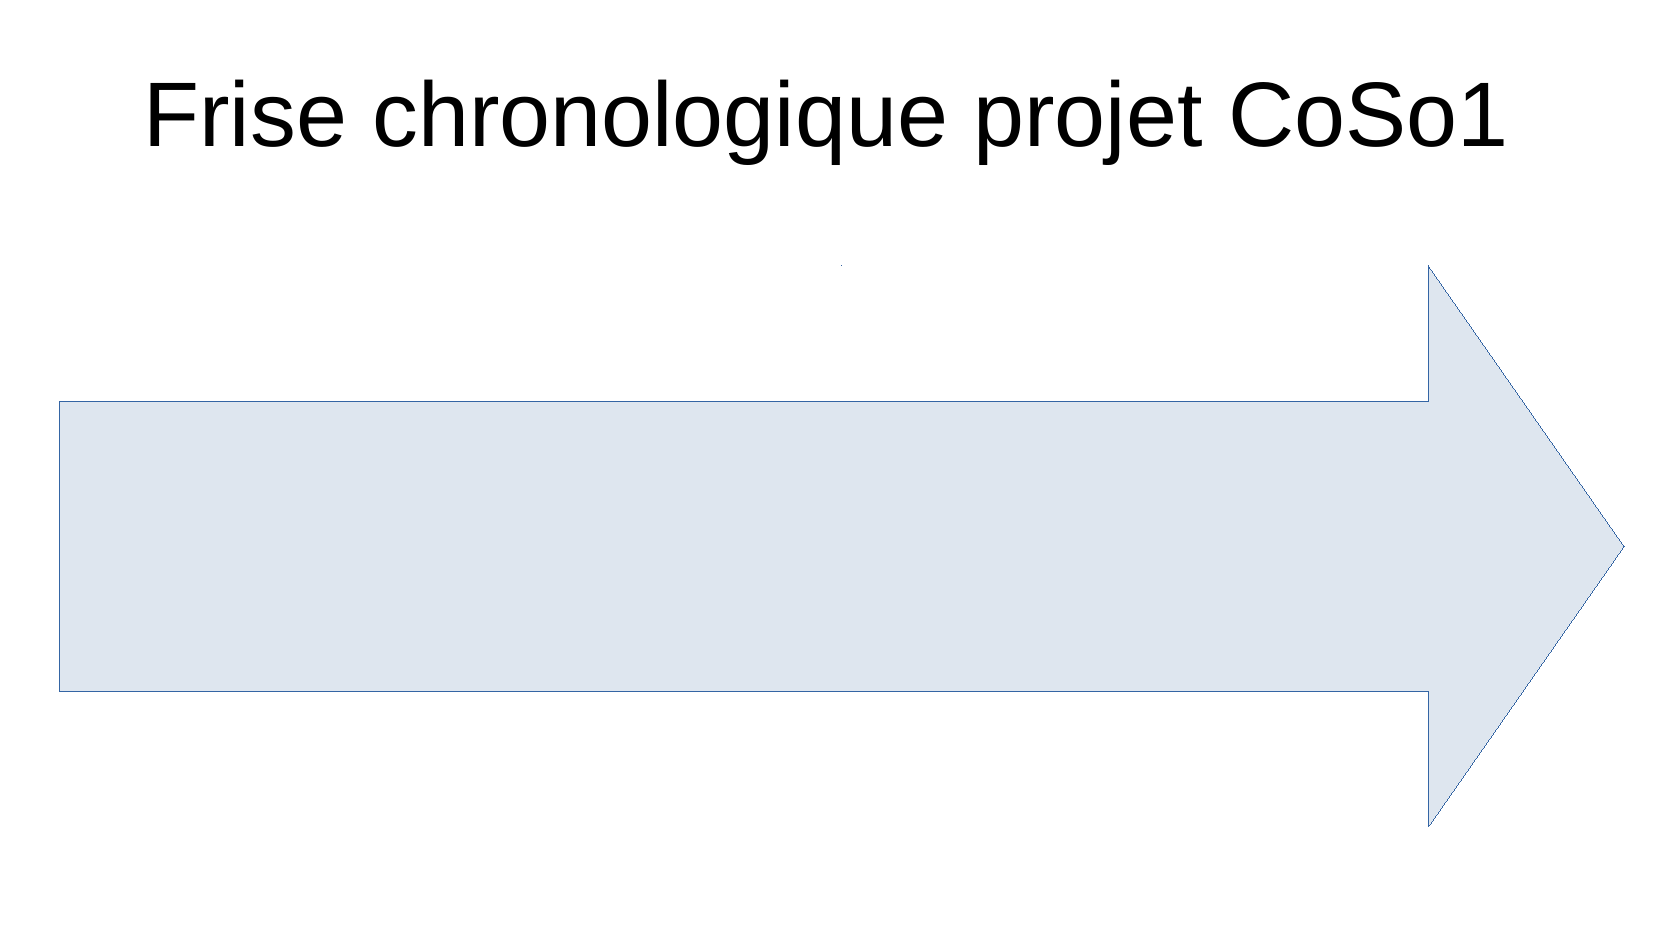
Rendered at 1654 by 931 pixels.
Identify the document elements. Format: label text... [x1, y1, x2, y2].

text_box [59, 265, 1625, 827]
title Frise chronologique projet CoSo1 [82, 37, 1571, 193]
